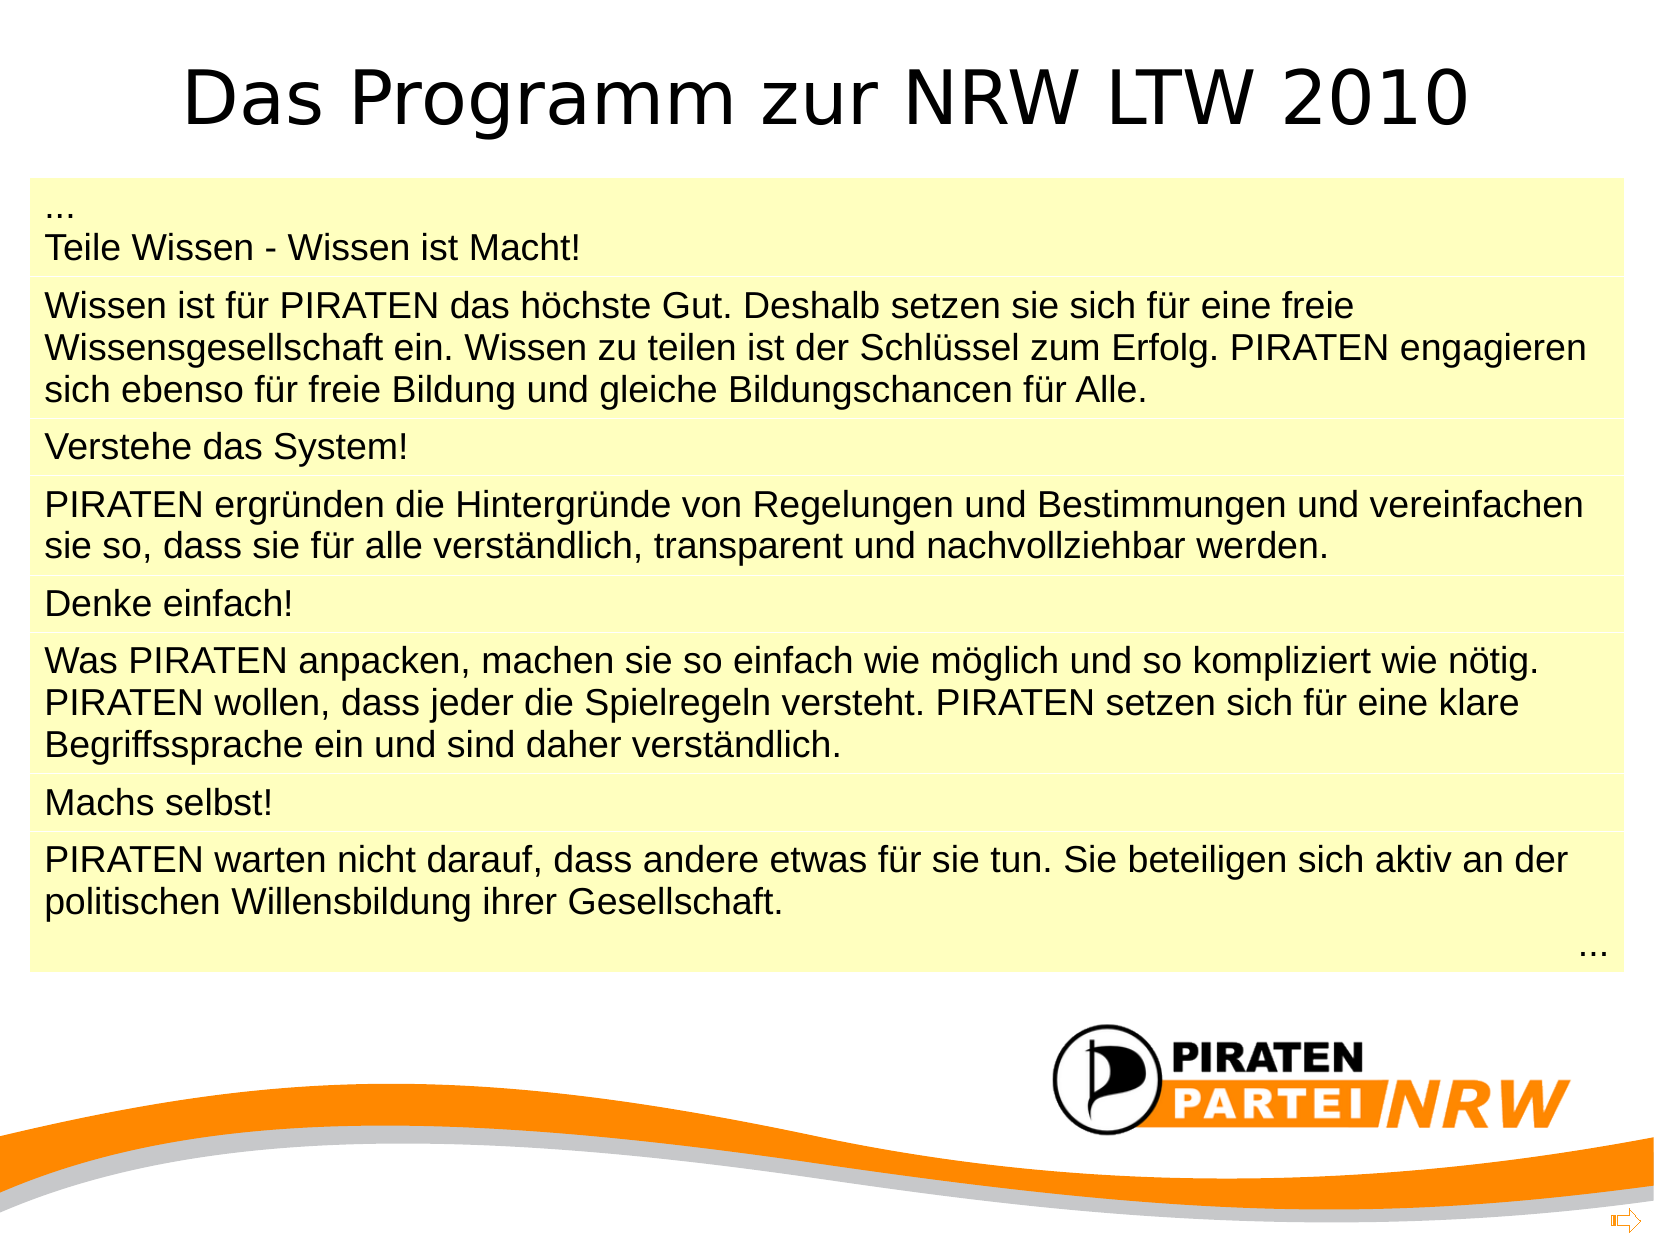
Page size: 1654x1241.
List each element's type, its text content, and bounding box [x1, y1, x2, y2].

picture [1045, 1021, 1579, 1140]
table_cell Wissen ist für PIRATEN das höchste Gut. Deshalb setzen sie sich für eine freie Wissensgesellschaft ein. Wissen zu teilen ist der Schlüssel zum Erfolg. PIRATEN engagieren sich ebenso für freie Bildung und gleiche Bildungschancen für Alle. [30, 277, 1624, 418]
table_cell PIRATEN warten nicht darauf, dass andere etwas für sie tun. Sie beteiligen sich aktiv an der politischen Willensbildung ihrer Gesellschaft. ... [30, 832, 1624, 972]
table_cell Was PIRATEN anpacken, machen sie so einfach wie möglich und so kompliziert wie nötig. PIRATEN wollen, dass jeder die Spielregeln versteht. PIRATEN setzen sich für eine klare Begriffssprache ein und sind daher verständlich. [30, 633, 1624, 773]
table_cell Verstehe das System! [30, 419, 1624, 475]
table_header ... Teile Wissen - Wissen ist Macht! [30, 178, 1624, 276]
table_cell Denke einfach! [30, 576, 1624, 632]
title Das Programm zur NRW LTW 2010 [82, 54, 1571, 143]
table_cell Machs selbst! [30, 774, 1624, 831]
table_cell PIRATEN ergründen die Hintergründe von Regelungen und Bestimmungen und vereinfachen sie so, dass sie für alle verständlich, transparent und nachvollziehbar werden. [30, 476, 1624, 575]
